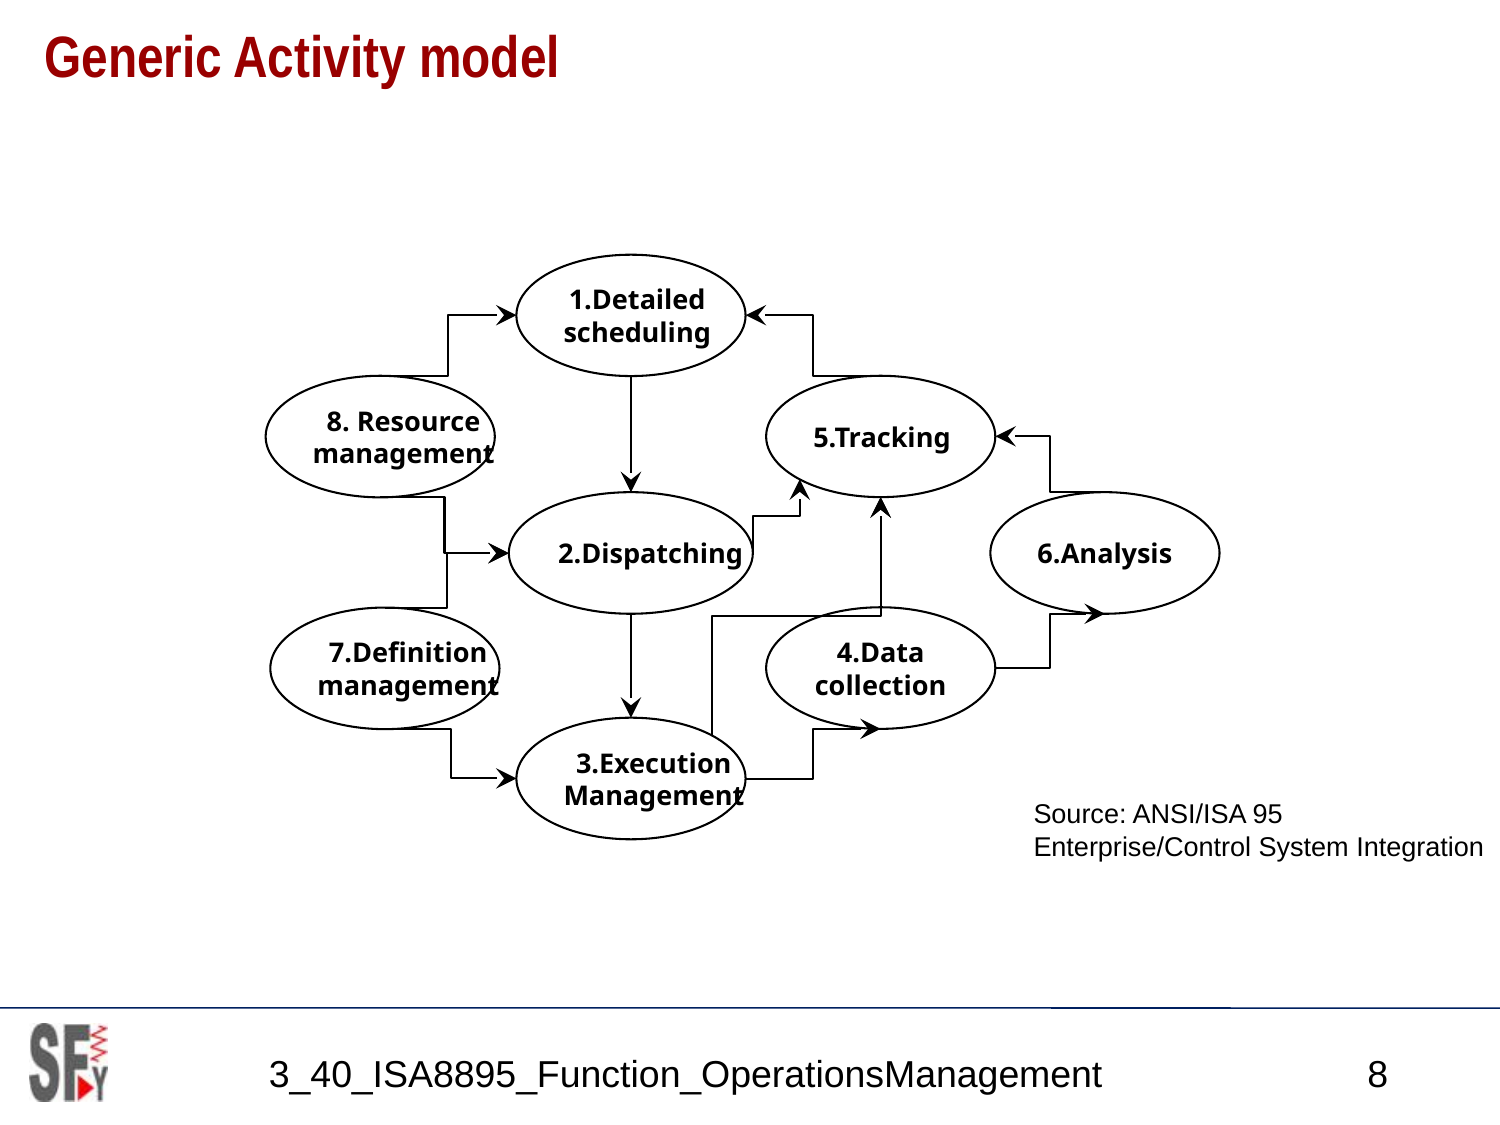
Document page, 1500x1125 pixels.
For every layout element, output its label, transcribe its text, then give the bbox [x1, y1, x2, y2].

footer 3_40_ISA8895_Function_OperationsManagement [253, 1034, 1336, 1103]
title Generic Activity model [29, 12, 1471, 138]
text_box 8. Resource management [265, 375, 495, 498]
text_box Source: ANSI/ISA 95 Enterprise/Control System Integration [1018, 789, 1499, 870]
text_box 4.Data collection [824, 607, 880, 615]
text_box 6.Analysis [990, 492, 1220, 614]
text_box 5.Tracking [766, 375, 996, 498]
text_box 3.Execution Management [516, 717, 746, 840]
text_box 4.Data collection [766, 607, 996, 729]
slide_number <numéro> [1352, 1034, 1490, 1103]
text_box 1.Detailed scheduling [516, 254, 746, 377]
text_box 7.Definition management [270, 607, 500, 730]
picture [29, 1023, 108, 1102]
text_box 2.Dispatching [508, 492, 753, 614]
